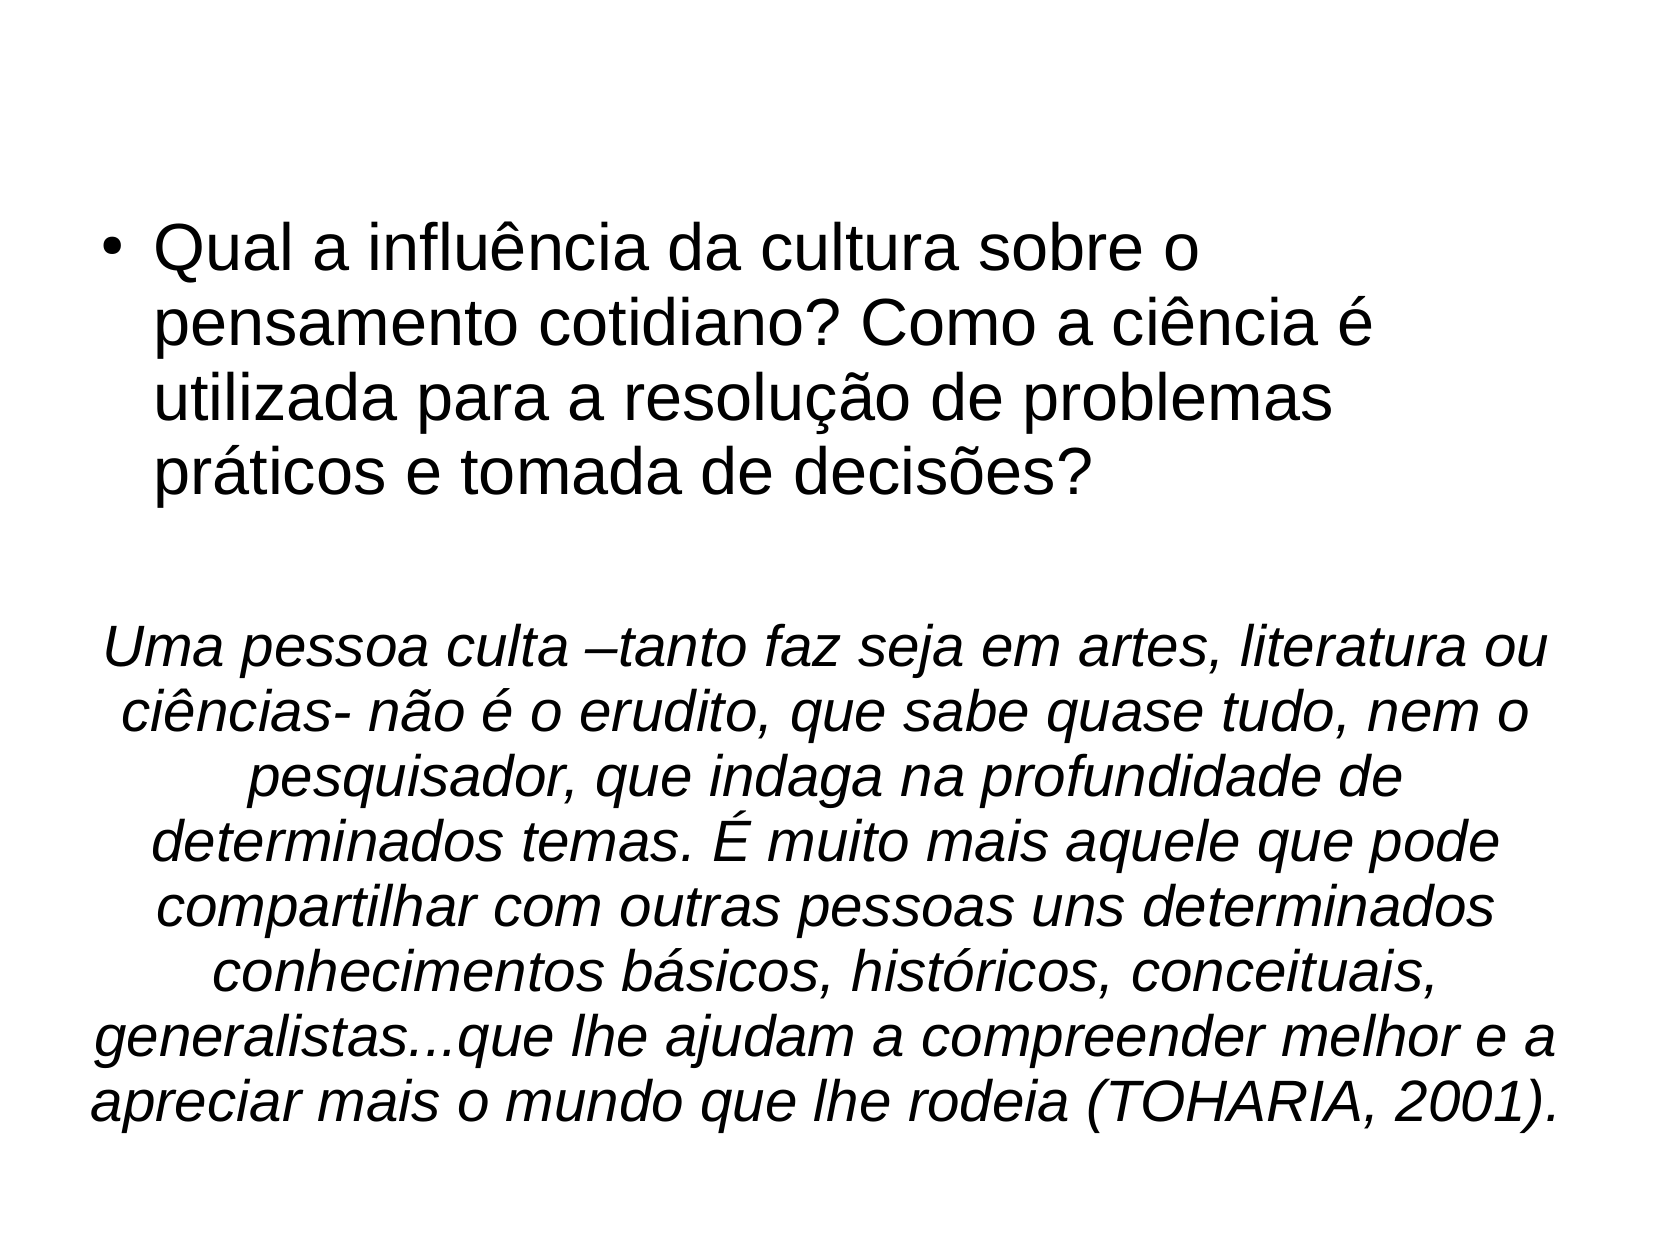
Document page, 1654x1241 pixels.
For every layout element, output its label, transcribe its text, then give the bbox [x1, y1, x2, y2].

subtitle Qual a influência da cultura sobre o pensamento cotidiano? Como a ciência é utilizada para a resolução de problemas práticos e tomada de decisões? Uma pessoa culta –tanto faz seja em artes, literatura ou ciências- não é o erudito, que sabe quase tudo, nem o pesquisador, que indaga na profundidade de determinados temas. É muito mais aquele que pode compartilhar com outras pessoas uns determinados conhecimentos básicos, históricos, conceituais, generalistas...que lhe ajudam a compreender melhor e a apreciar mais o mundo que lhe rodeia (TOHARIA, 2001). [82, 135, 1571, 1134]
